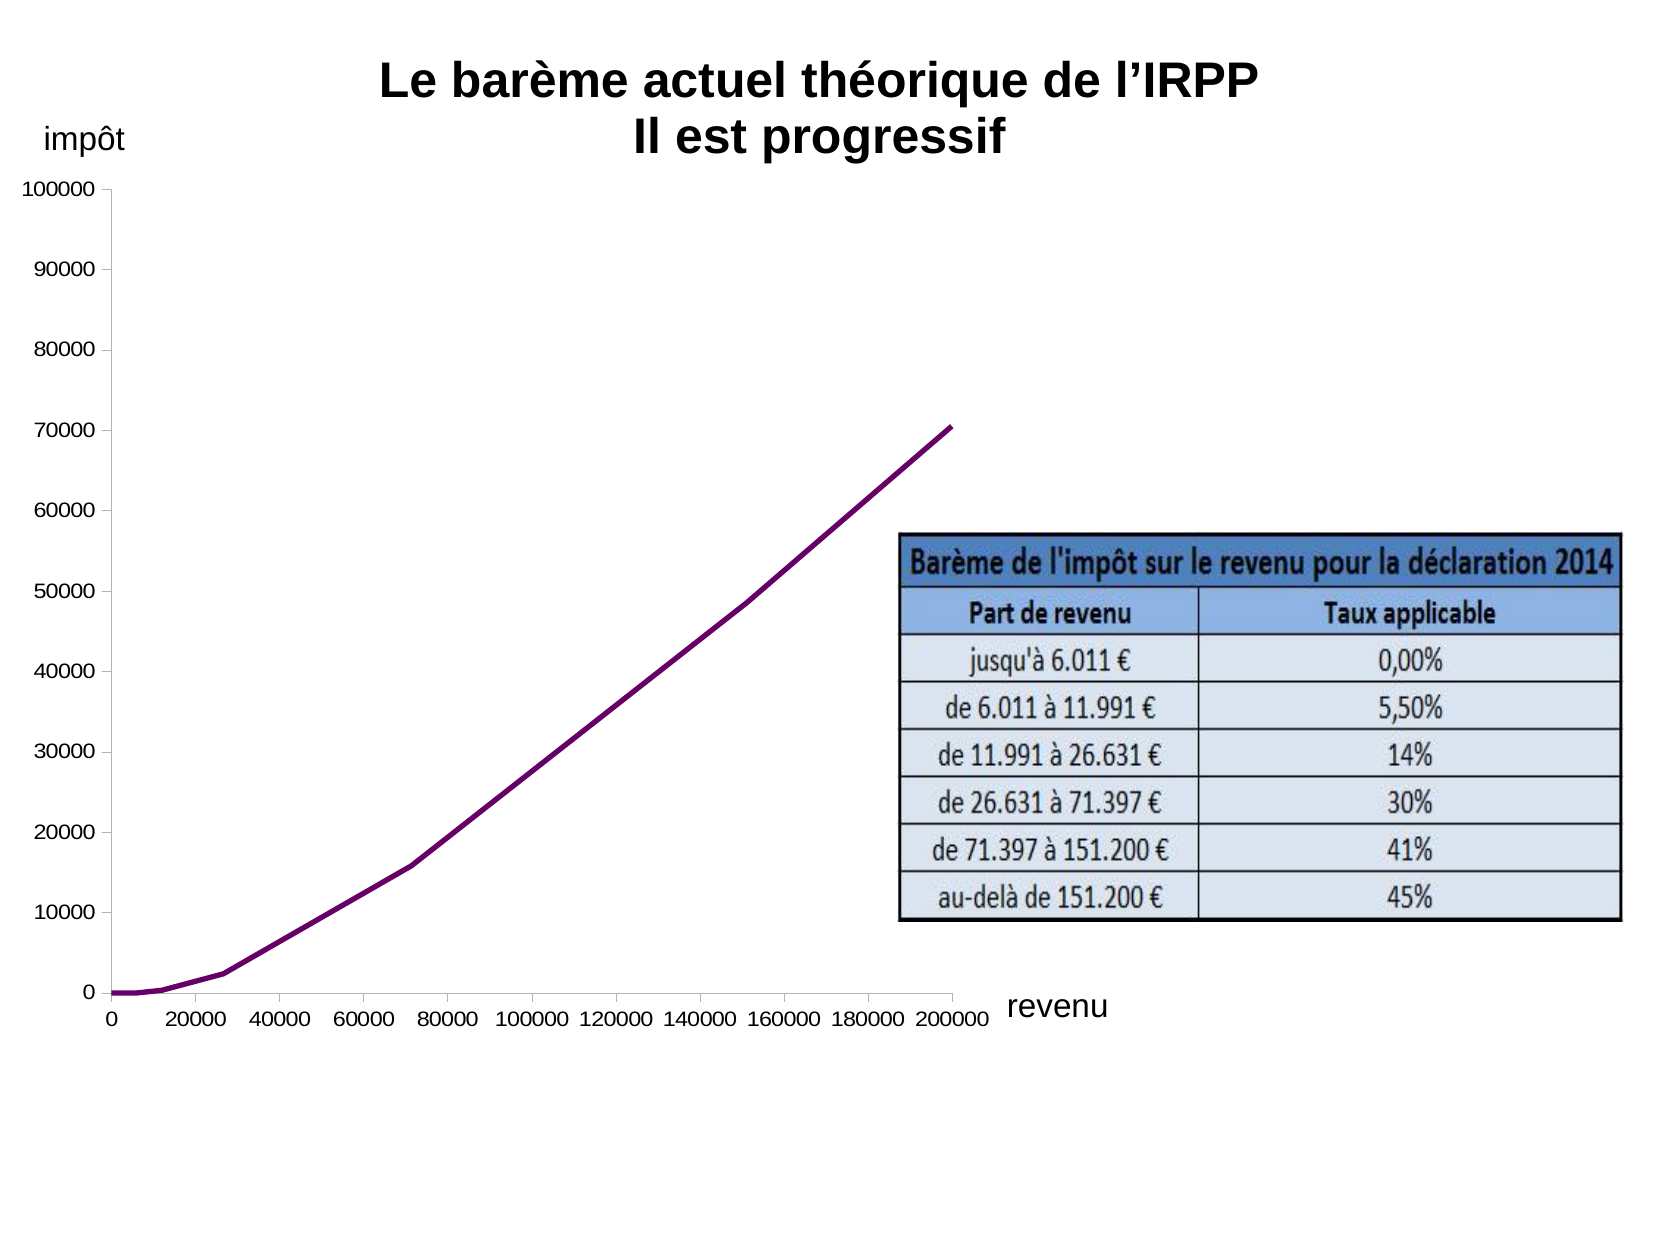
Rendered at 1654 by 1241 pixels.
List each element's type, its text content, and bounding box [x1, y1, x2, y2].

text_box impôt [28, 113, 449, 166]
text_box revenu [992, 980, 1413, 1033]
picture [21, 177, 1624, 1032]
text_box Le barème actuel théorique de l’IRPP Il est progressif [315, 45, 1324, 173]
